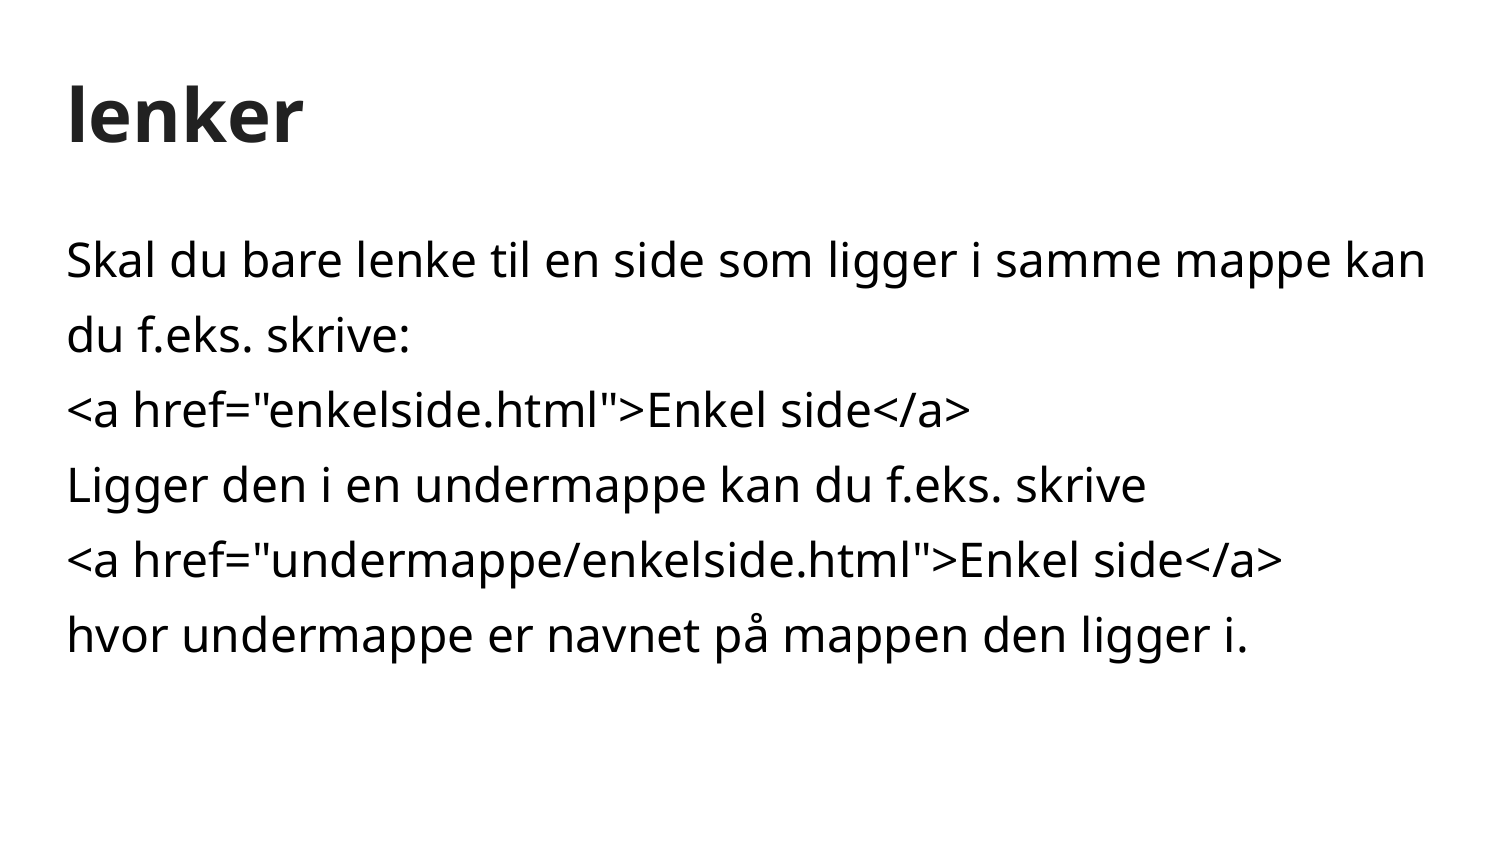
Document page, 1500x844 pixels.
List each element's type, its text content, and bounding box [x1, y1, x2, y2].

title lenker [51, 48, 1449, 180]
list Skal du bare lenke til en side som ligger i samme mappe kan du f.eks. skrive: <a href="enkelside.html">Enkel side</a> Ligger den i en undermappe kan du f.eks. skrive <a href="undermappe/enkelside.html">Enkel side</a> hvor undermappe er navnet på mappen den ligger i. [51, 201, 1449, 750]
